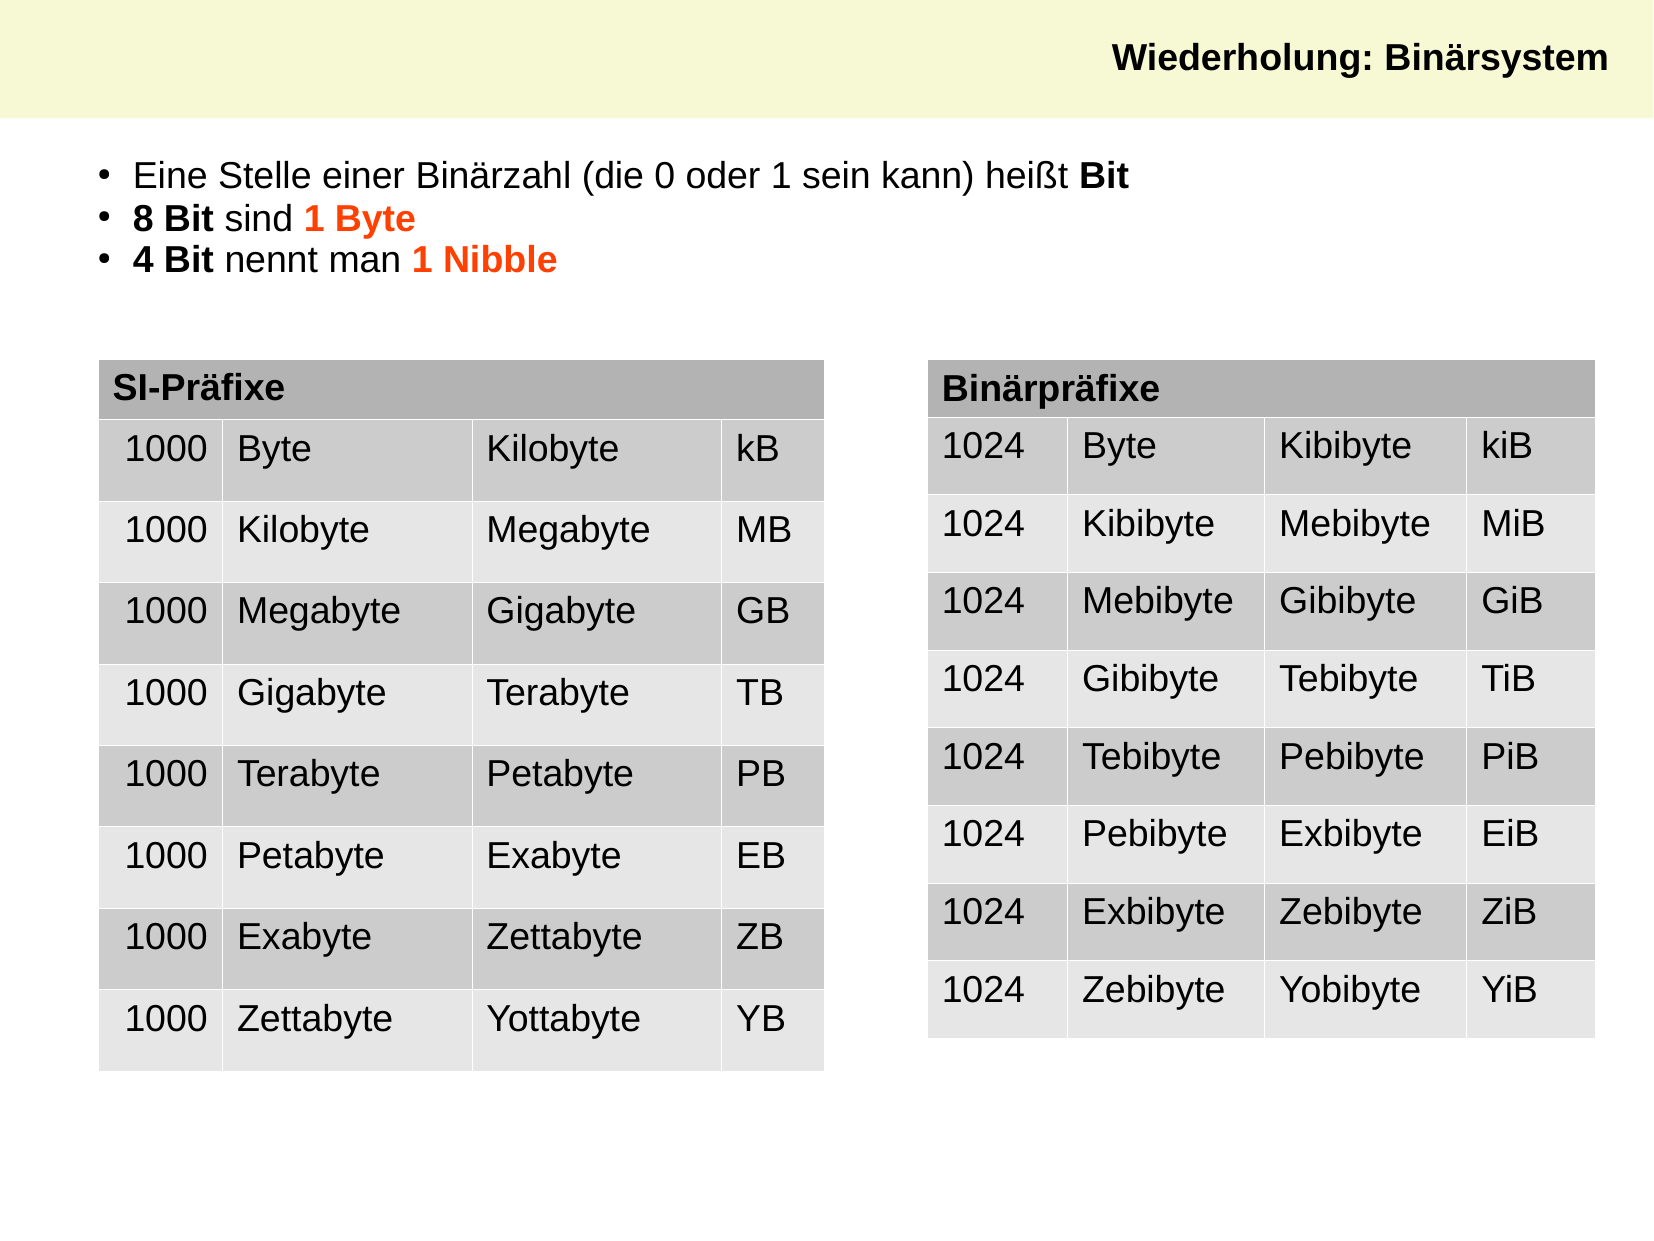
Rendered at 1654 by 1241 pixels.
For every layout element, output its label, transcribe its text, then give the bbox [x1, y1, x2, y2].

table_cell Kibibyte [1265, 418, 1466, 494]
table_cell Byte [1068, 418, 1264, 494]
table_cell 1024 [928, 651, 1067, 727]
table_cell YB [722, 990, 824, 1071]
text_box Wiederholung: Binärsystem [885, 29, 1625, 87]
table_cell Zettabyte [473, 909, 721, 989]
table_cell TiB [1467, 651, 1595, 727]
table_header Binärpräfixe [928, 360, 1595, 417]
table_cell Gibibyte [1068, 651, 1264, 727]
table_cell ZiB [1467, 884, 1595, 960]
table_cell 1000 [99, 665, 222, 745]
table_cell Megabyte [223, 583, 472, 664]
table_cell Kilobyte [223, 502, 472, 582]
table_cell Mebibyte [1068, 573, 1264, 650]
table_cell Gigabyte [473, 583, 721, 664]
table_cell Petabyte [473, 746, 721, 826]
table_cell Tebibyte [1068, 728, 1264, 805]
table_cell kiB [1467, 418, 1595, 494]
table_cell 1000 [99, 990, 222, 1071]
table_cell 1024 [928, 573, 1067, 650]
table_cell 1000 [99, 502, 222, 582]
table_cell Zettabyte [223, 990, 472, 1071]
table_cell Mebibyte [1265, 495, 1466, 572]
table_cell 1024 [928, 961, 1067, 1038]
table_cell 1000 [99, 420, 222, 501]
table_cell Exbibyte [1265, 806, 1466, 883]
table_cell MiB [1467, 495, 1595, 572]
table_cell Tebibyte [1265, 651, 1466, 727]
table_cell 1024 [928, 418, 1067, 494]
table_cell EB [722, 827, 824, 908]
table_cell Exabyte [473, 827, 721, 908]
table_cell 1000 [99, 827, 222, 908]
table_cell PiB [1467, 728, 1595, 805]
table_cell Yobibyte [1265, 961, 1466, 1038]
table_cell Petabyte [223, 827, 472, 908]
table_cell TB [722, 665, 824, 745]
table_cell Kilobyte [473, 420, 721, 501]
table_cell Gigabyte [223, 665, 472, 745]
table_cell Terabyte [473, 665, 721, 745]
table_cell Pebibyte [1068, 806, 1264, 883]
table_cell GiB [1467, 573, 1595, 650]
table_cell GB [722, 583, 824, 664]
text_box [0, 0, 1654, 119]
table_cell Gibibyte [1265, 573, 1466, 650]
table_cell YiB [1467, 961, 1595, 1038]
table_cell Megabyte [473, 502, 721, 582]
table_cell 1000 [99, 583, 222, 664]
table_cell 1024 [928, 728, 1067, 805]
table_cell 1024 [928, 806, 1067, 883]
table_cell Pebibyte [1265, 728, 1466, 805]
table_cell Byte [223, 420, 472, 501]
table_cell Zebibyte [1068, 961, 1264, 1038]
table_cell 1024 [928, 884, 1067, 960]
table_cell Kibibyte [1068, 495, 1264, 572]
text_box Eine Stelle einer Binärzahl (die 0 oder 1 sein kann) heißt Bit 8 Bit sind 1 Byte 4 Bit nennt man 1 Nibble [82, 147, 1595, 289]
table_cell Yottabyte [473, 990, 721, 1071]
table_cell 1024 [928, 495, 1067, 572]
table_cell Exabyte [223, 909, 472, 989]
table_cell Exbibyte [1068, 884, 1264, 960]
table_cell PB [722, 746, 824, 826]
table_header SI-Präfixe [99, 360, 824, 419]
table_cell kB [722, 420, 824, 501]
table_cell Terabyte [223, 746, 472, 826]
table_cell Zebibyte [1265, 884, 1466, 960]
table_cell 1000 [99, 909, 222, 989]
table_cell MB [722, 502, 824, 582]
table_cell 1000 [99, 746, 222, 826]
table_cell EiB [1467, 806, 1595, 883]
table_cell ZB [722, 909, 824, 989]
